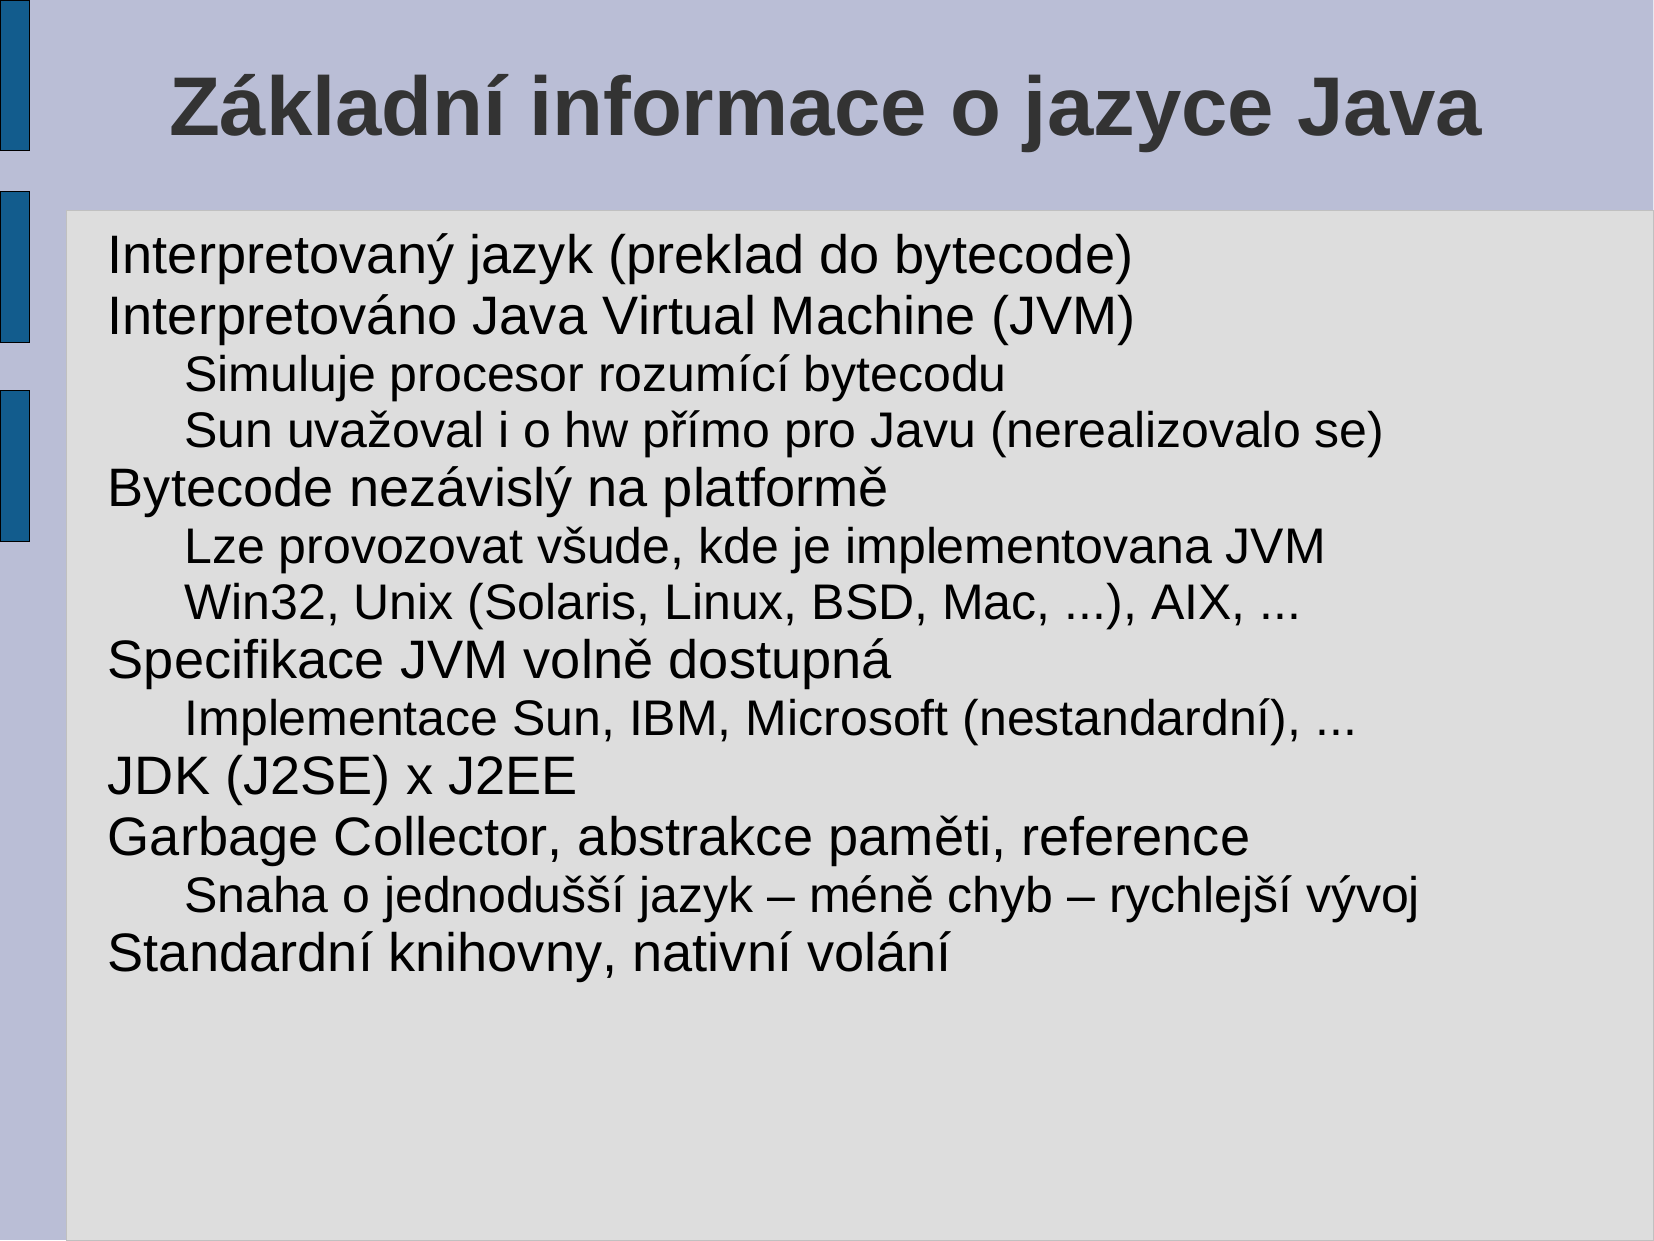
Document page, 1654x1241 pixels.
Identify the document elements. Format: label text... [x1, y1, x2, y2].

list Interpretovaný jazyk (preklad do bytecode) Interpretováno Java Virtual Machine (JVM) Simuluje procesor rozumící bytecodu Sun uvažoval i o hw přímo pro Javu (nerealizovalo se) Bytecode nezávislý na platformě Lze provozovat všude, kde je implementovana JVM Win32, Unix (Solaris, Linux, BSD, Mac, ...), AIX, ... Specifikace JVM volně dostupná Implementace Sun, IBM, Microsoft (nestandardní), ... JDK (J2SE) x J2EE Garbage Collector, abstrakce paměti, reference Snaha o jednodušší jazyk – méně chyb – rychlejší vývoj Standardní knihovny, nativní volání [90, 225, 1576, 1171]
title Základní informace o jazyce Java [120, 17, 1533, 196]
